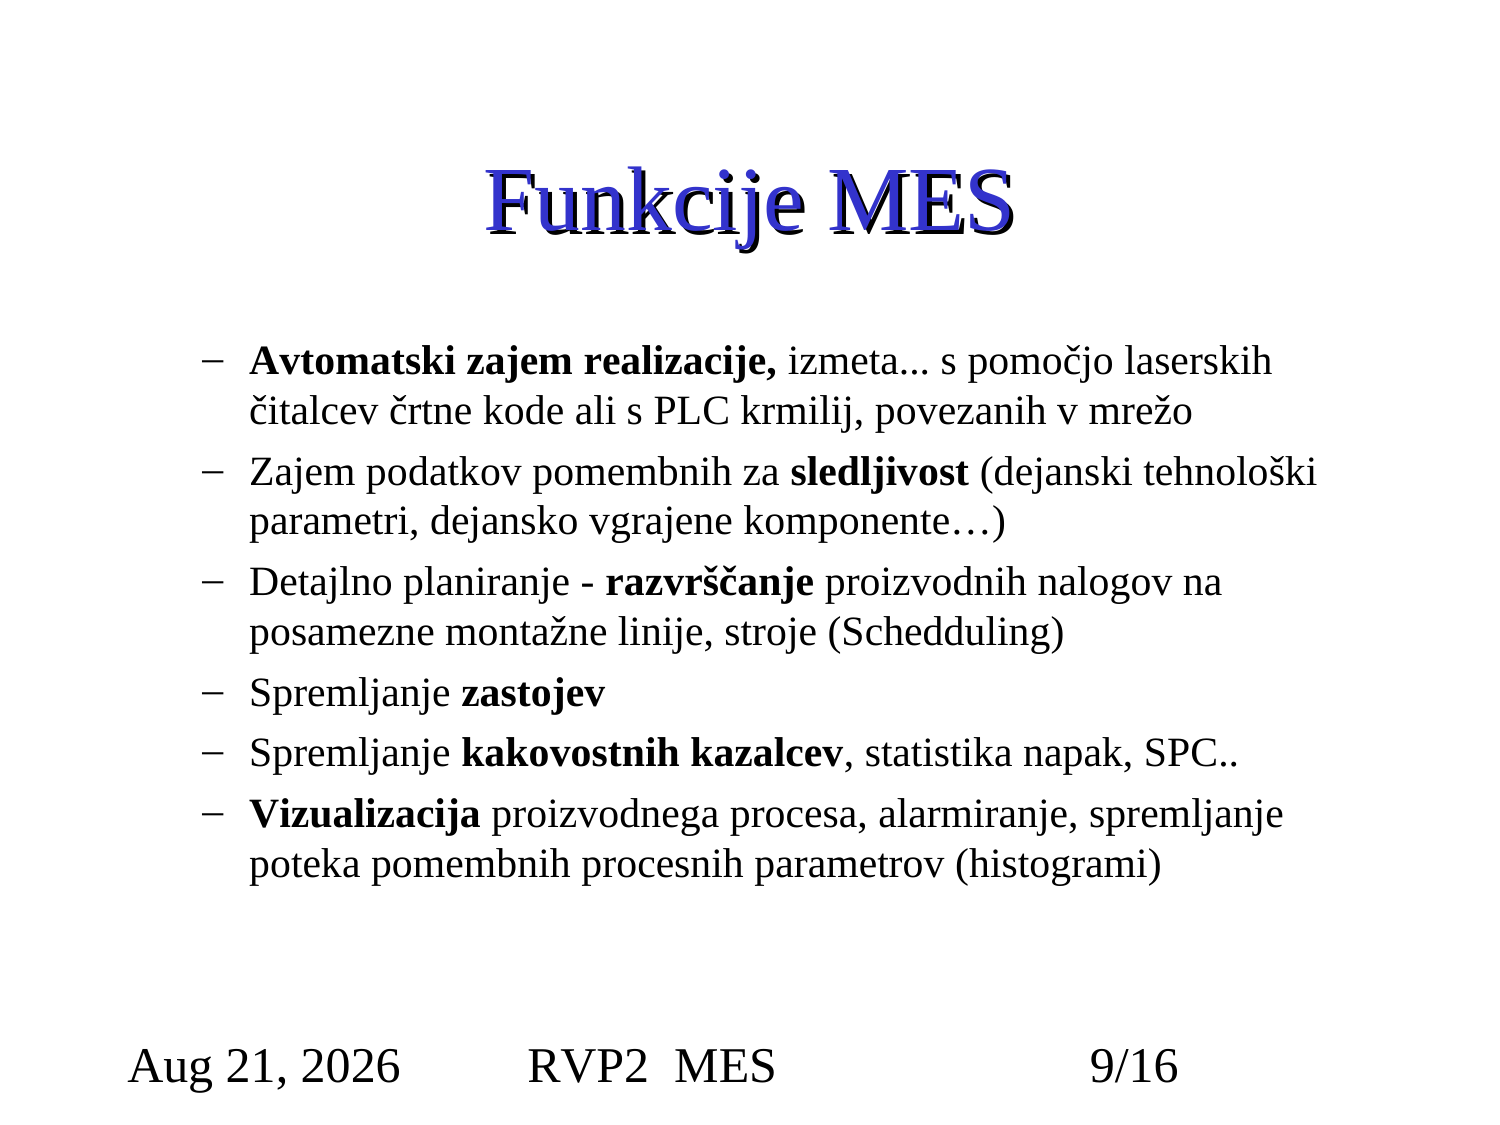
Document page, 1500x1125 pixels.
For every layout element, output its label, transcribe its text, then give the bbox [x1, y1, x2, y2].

title Funkcije MES [112, 99, 1388, 288]
list Avtomatski zajem realizacije, izmeta... s pomočjo laserskih čitalcev črtne kode ali s PLC krmilij, povezanih v mrežo Zajem podatkov pomembnih za sledljivost (dejanski tehnološki parametri, dejansko vgrajene komponente…) Detajlno planiranje - razvrščanje proizvodnih nalogov na posamezne montažne linije, stroje (Schedduling) Spremljanje zastojev Spremljanje kakovostnih kazalcev, statistika napak, SPC.. Vizualizacija proizvodnega procesa, alarmiranje, spremljanje poteka pomembnih procesnih parametrov (histogrami) [112, 324, 1388, 1098]
